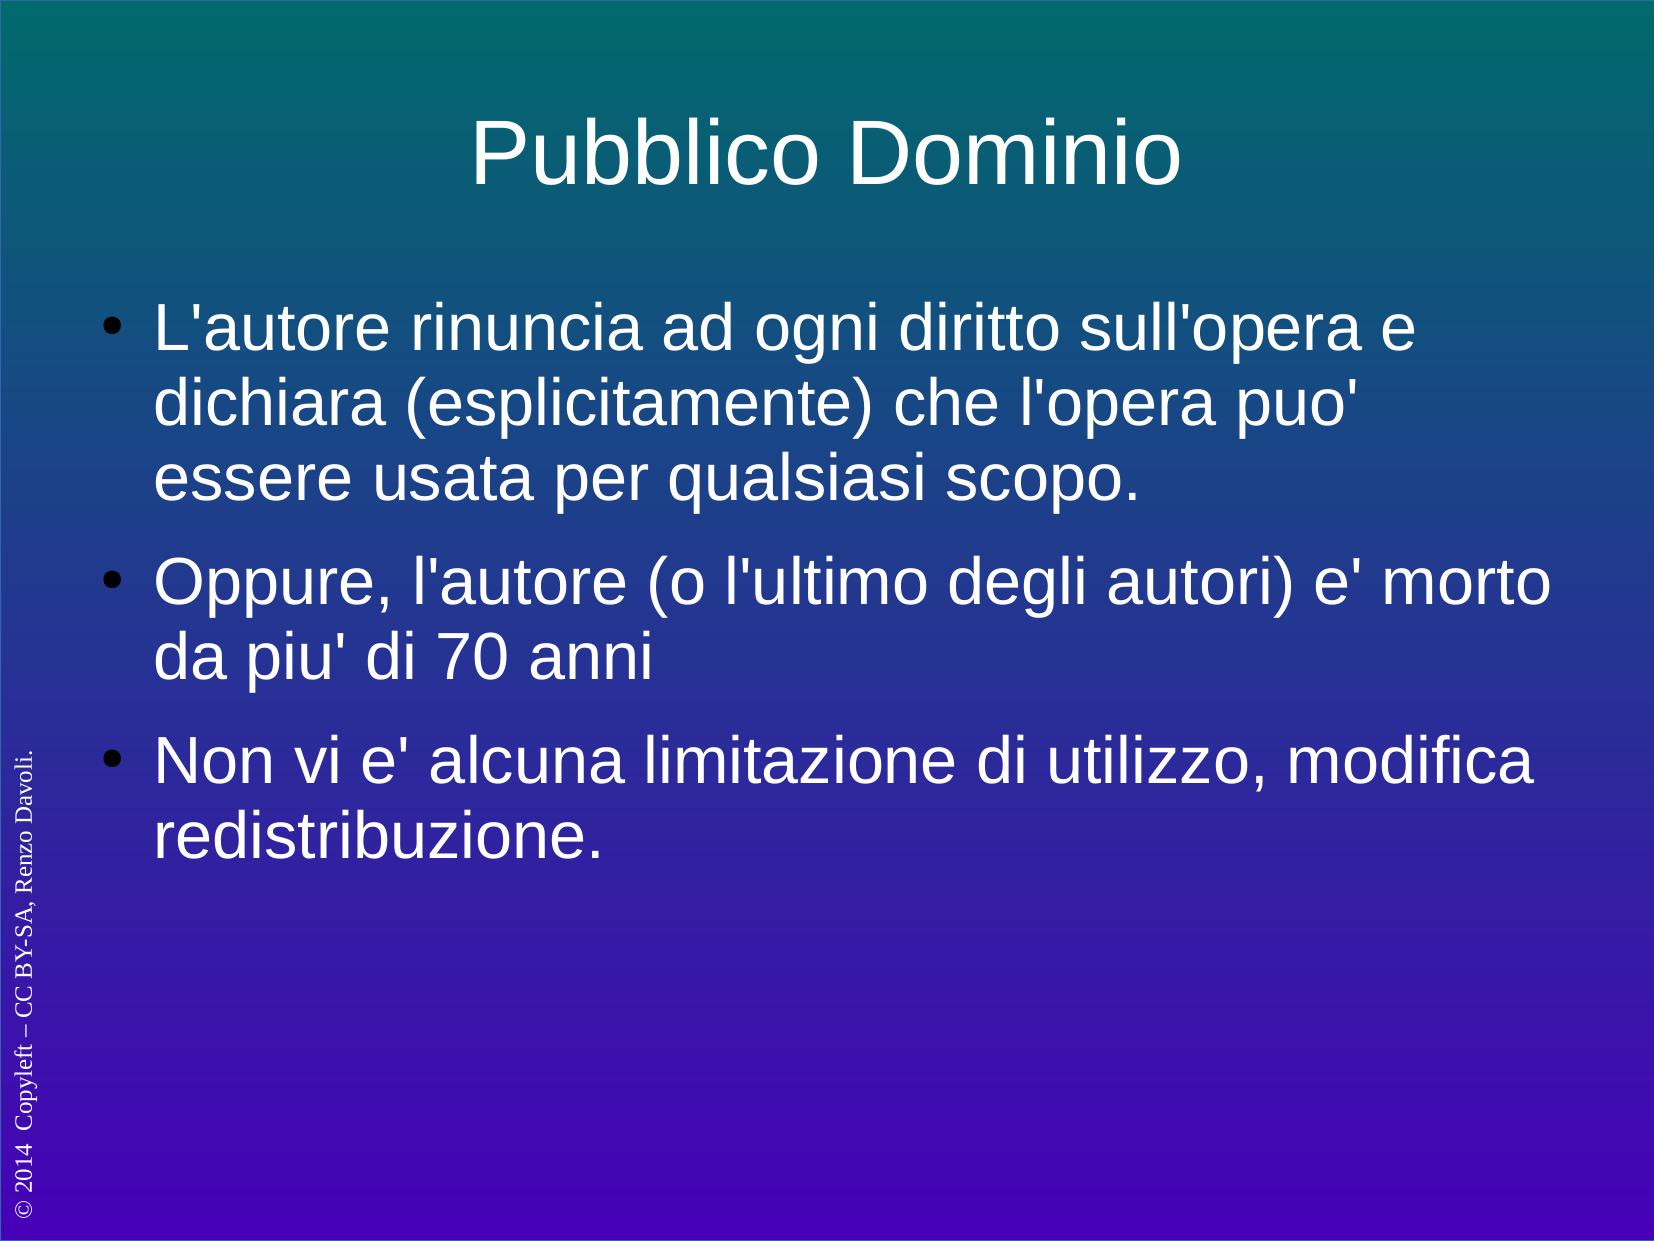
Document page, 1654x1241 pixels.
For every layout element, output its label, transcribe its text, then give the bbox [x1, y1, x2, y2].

title Pubblico Dominio [82, 49, 1571, 257]
list L'autore rinuncia ad ogni diritto sull'opera e dichiara (esplicitamente) che l'opera puo' essere usata per qualsiasi scopo. Oppure, l'autore (o l'ultimo degli autori) e' morto da piu' di 70 anni Non vi e' alcuna limitazione di utilizzo, modifica redistribuzione. [82, 290, 1571, 1010]
